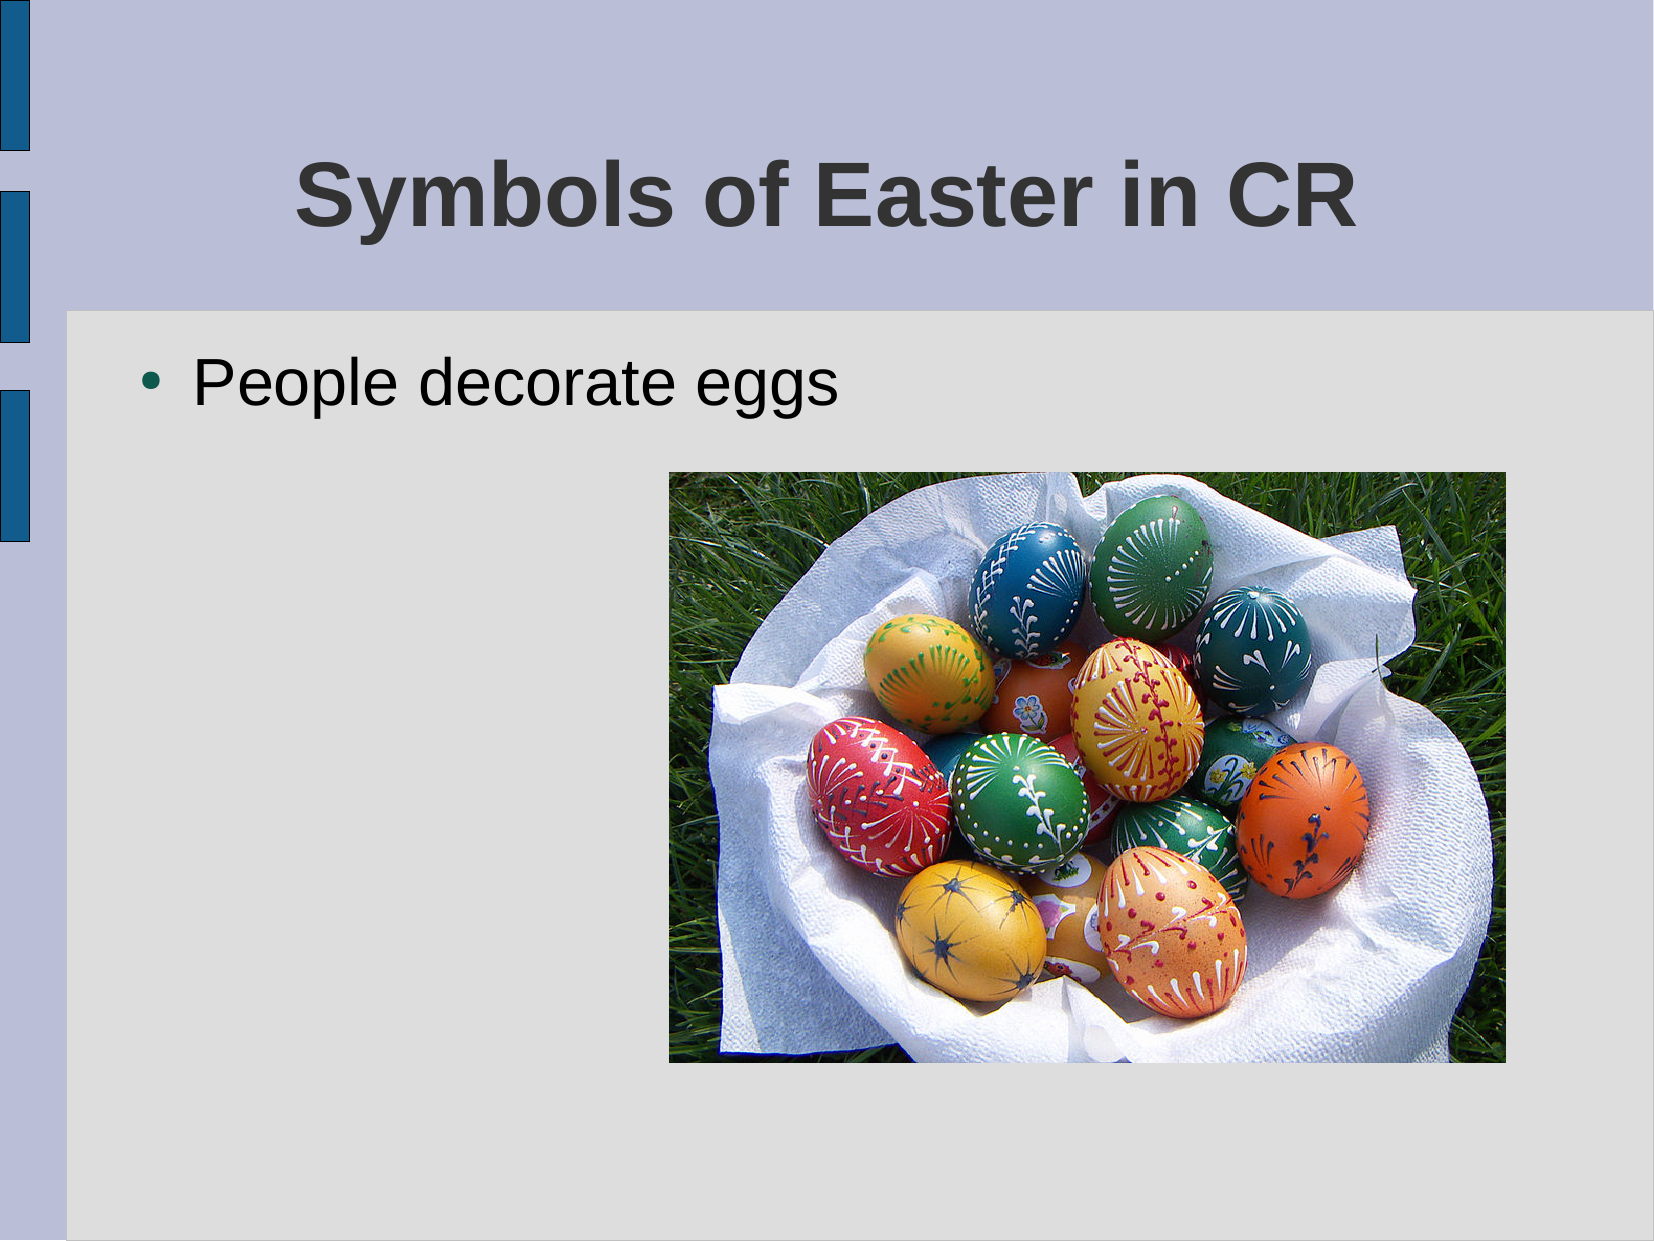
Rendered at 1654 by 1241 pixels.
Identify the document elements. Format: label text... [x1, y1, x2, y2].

picture [669, 472, 1506, 1063]
title Symbols of Easter in CR [121, 98, 1534, 291]
list People decorate eggs [121, 344, 1534, 1112]
